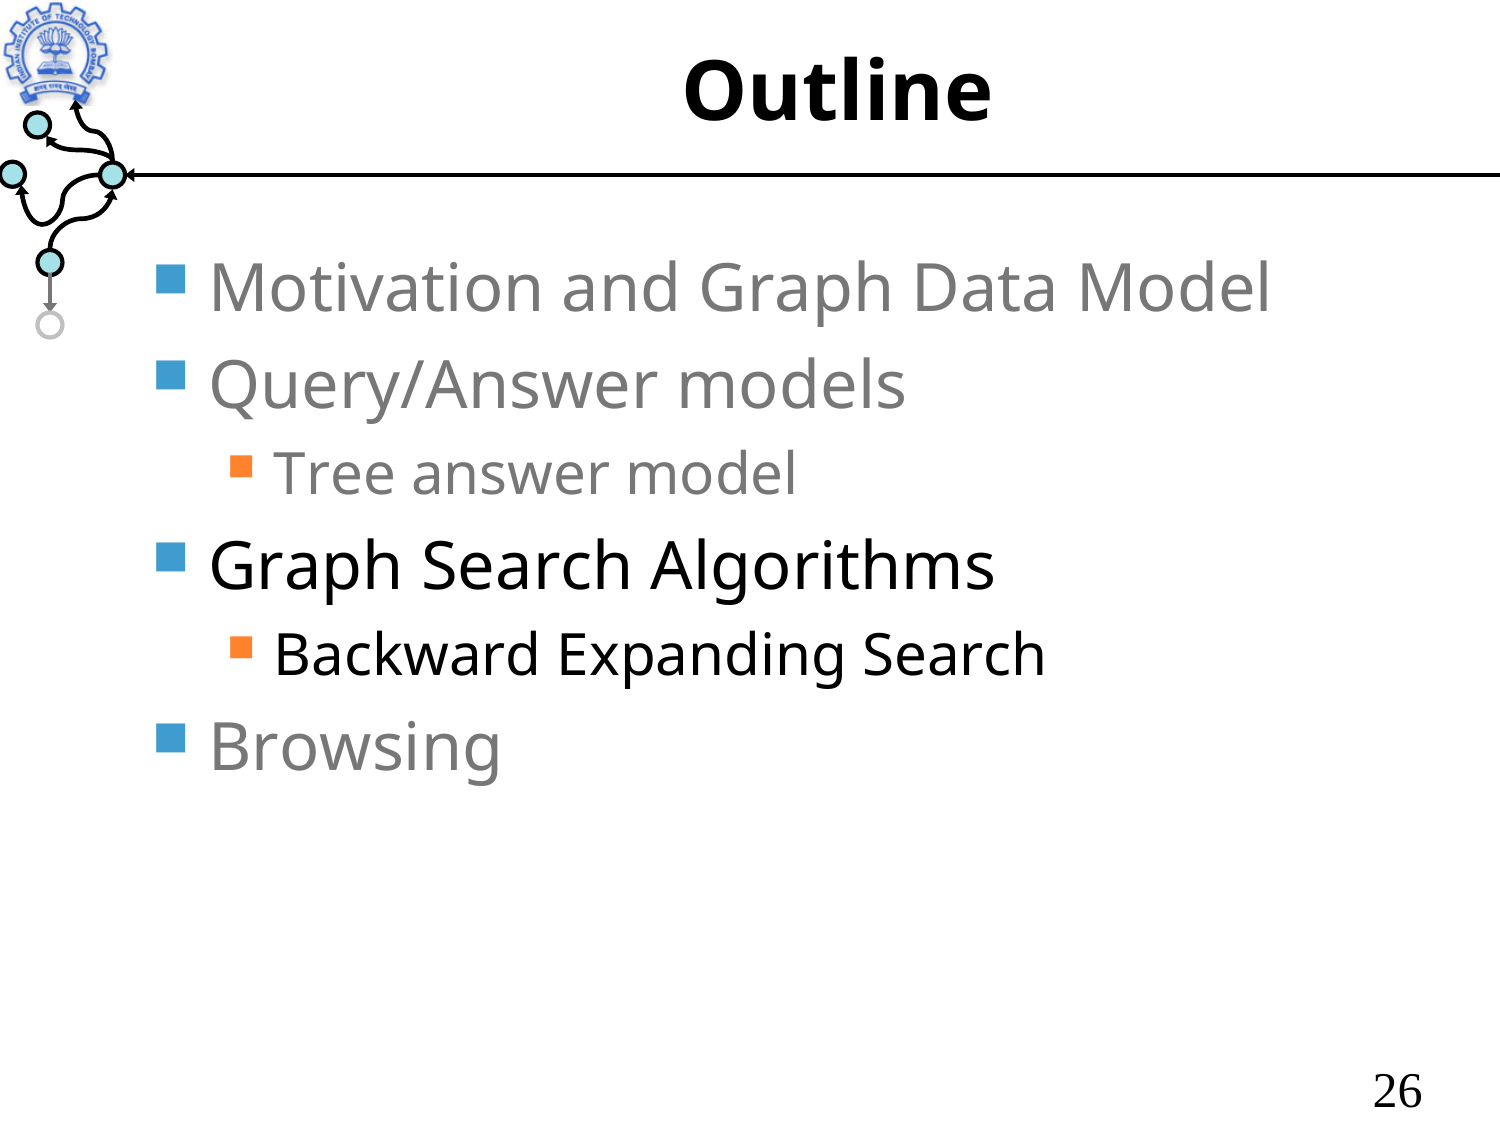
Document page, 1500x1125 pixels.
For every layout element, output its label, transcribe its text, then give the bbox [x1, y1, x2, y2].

picture [0, 0, 113, 106]
list Motivation and Graph Data Model Query/Answer models Tree answer model Graph Search Algorithms Backward Expanding Search Browsing [137, 237, 1450, 1063]
title Outline [200, 12, 1476, 163]
